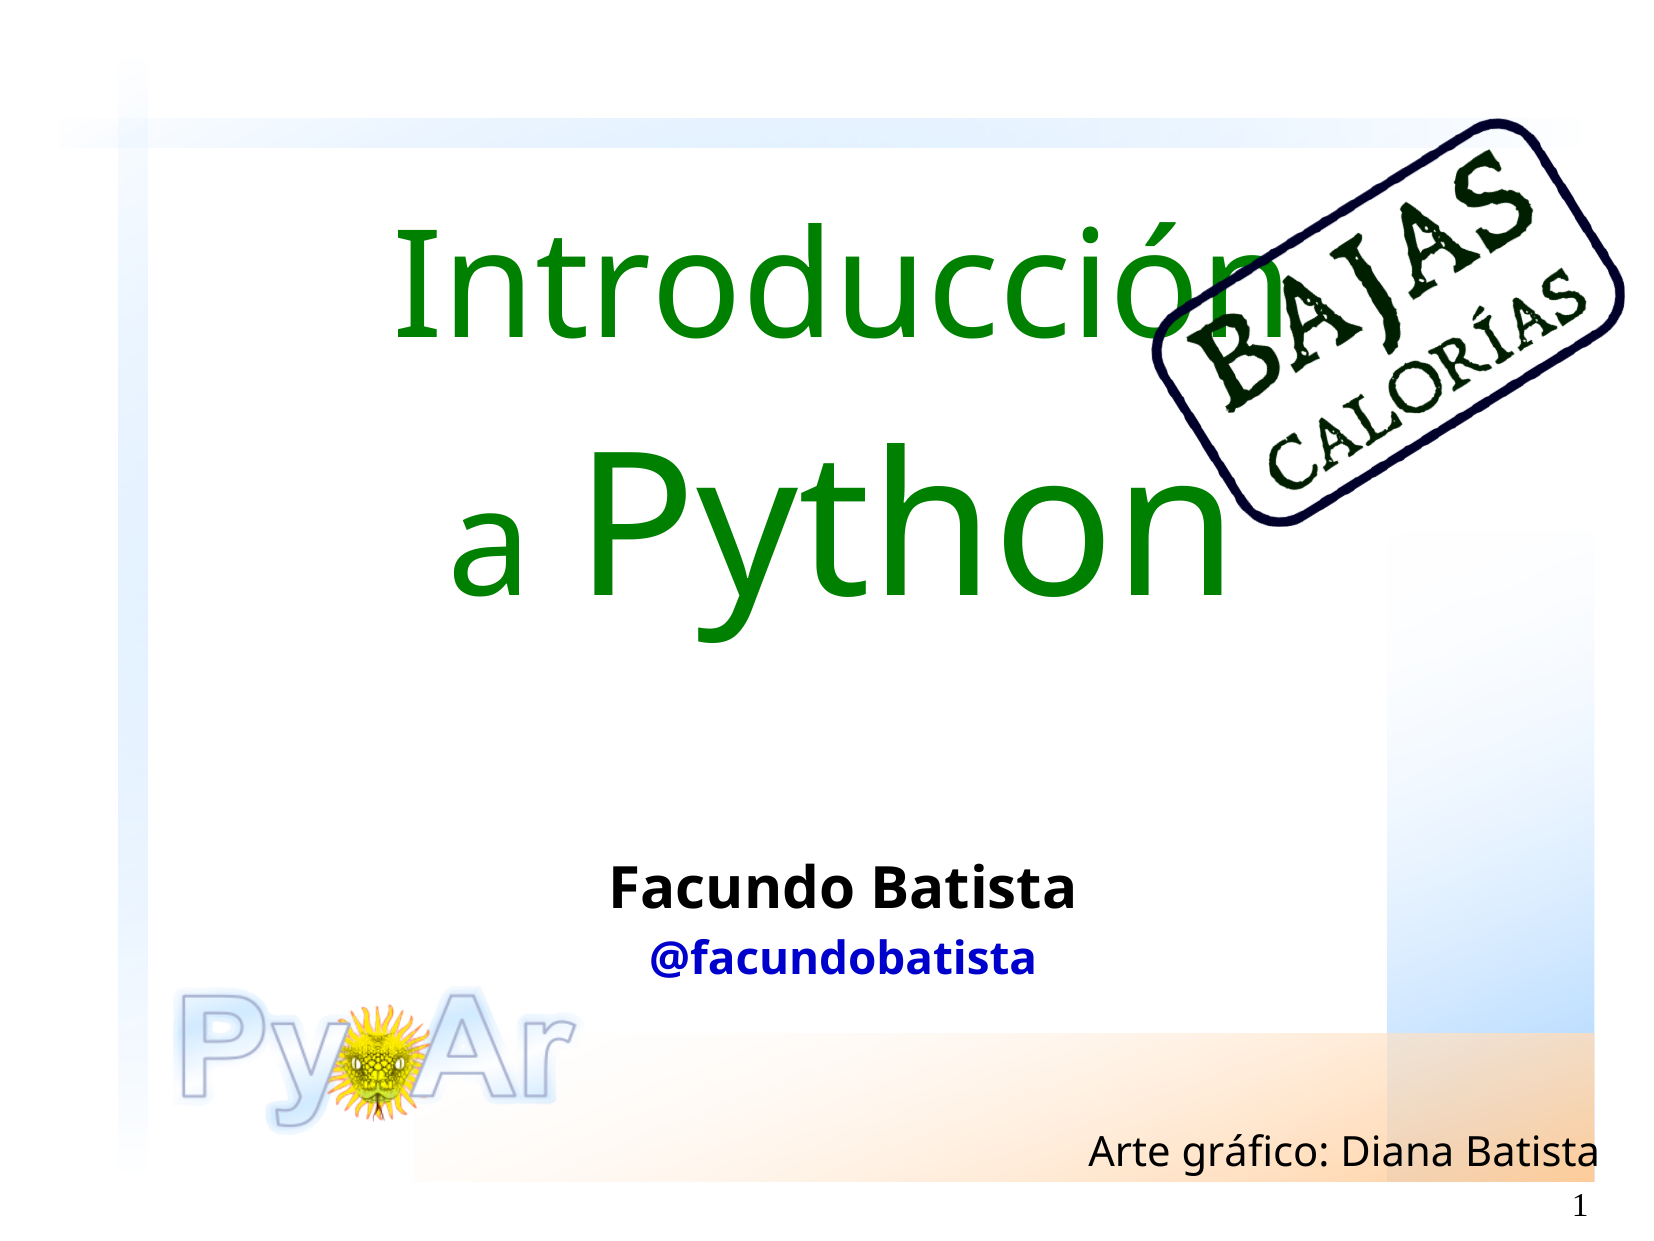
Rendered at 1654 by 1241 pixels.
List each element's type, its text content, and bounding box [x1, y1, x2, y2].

picture [1151, 118, 1625, 527]
text_box Arte gráfico: Diana Batista [1088, 1122, 1584, 1180]
picture [173, 986, 585, 1135]
text_box Introducción a Python Facundo Batista @facundobatista [392, 177, 1300, 984]
